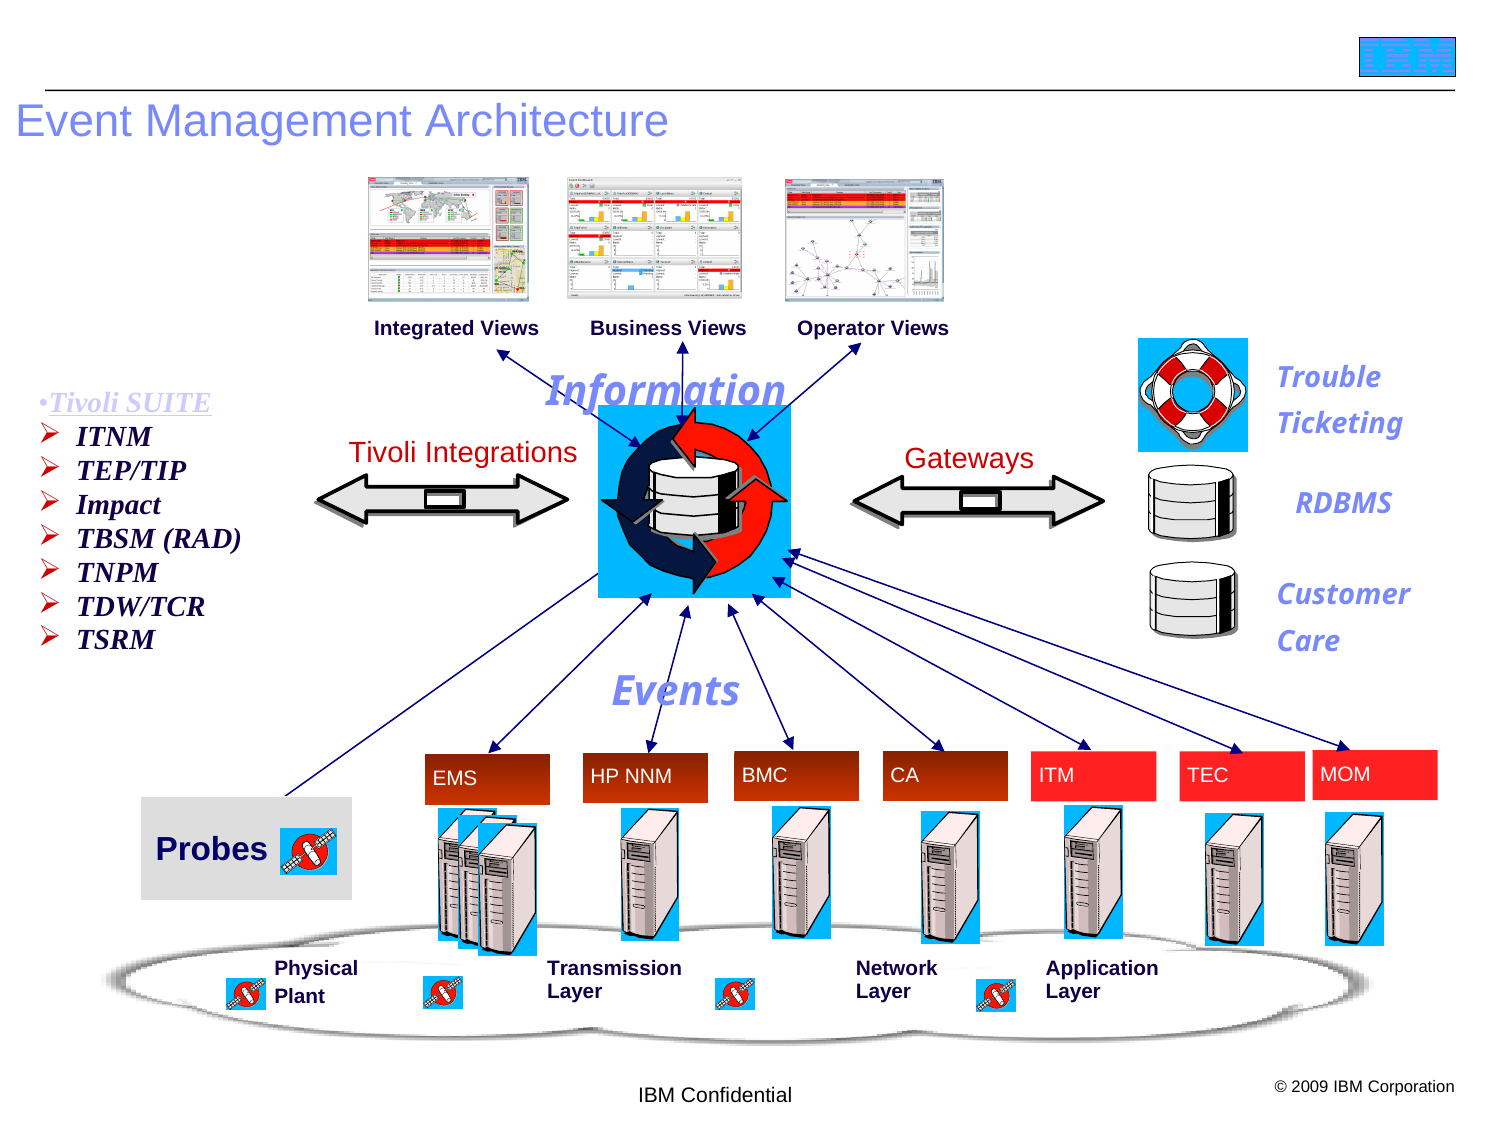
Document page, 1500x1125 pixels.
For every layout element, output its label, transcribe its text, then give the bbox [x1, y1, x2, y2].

text_box Gateways [889, 437, 1049, 485]
text_box Integrated Views [359, 309, 555, 350]
picture [483, 817, 514, 822]
picture [567, 177, 742, 299]
picture [772, 808, 829, 936]
text_box HP NNM [582, 752, 708, 803]
text_box Application Layer [1030, 949, 1303, 1015]
picture [603, 420, 785, 592]
text_box BMC [734, 751, 860, 802]
picture [620, 810, 677, 938]
text_box Operator Views [782, 308, 965, 350]
text_box ITM [1031, 751, 1157, 802]
picture [437, 821, 535, 954]
picture [1140, 340, 1245, 449]
picture [283, 830, 335, 872]
text_box Transmission Layer [532, 948, 698, 1014]
text_box Tivoli Integrations [333, 431, 592, 479]
text_box CA [882, 751, 1008, 802]
picture [846, 473, 1111, 532]
text_box Information [531, 354, 837, 420]
picture [785, 179, 944, 302]
text_box Events [596, 654, 783, 720]
picture [463, 810, 494, 814]
picture [1148, 559, 1241, 642]
text_box Customer Care [1261, 565, 1447, 658]
picture [1146, 462, 1240, 545]
text_box TEC [1179, 751, 1305, 802]
picture [368, 177, 529, 302]
text_box RDBMS [1280, 475, 1428, 526]
picture [920, 813, 977, 941]
text_box Tivoli SUITE ITNM TEP/TIP Impact TBSM (RAD) TNPM TDW/TCR TSRM [26, 379, 290, 681]
text_box EMS [424, 754, 551, 805]
picture [1064, 808, 1121, 936]
text_box MOM [1312, 750, 1438, 801]
text_box Trouble Ticketing [1261, 348, 1443, 441]
picture [310, 472, 575, 530]
picture [1204, 815, 1262, 943]
picture [1325, 815, 1382, 943]
text_box Business Views [575, 309, 762, 350]
picture [0, 892, 1500, 1052]
text_box Probes [140, 796, 353, 902]
text_box Network Layer [840, 948, 953, 1014]
text_box Physical Plant [259, 948, 374, 1019]
title Event Management Architecture [0, 87, 1390, 166]
